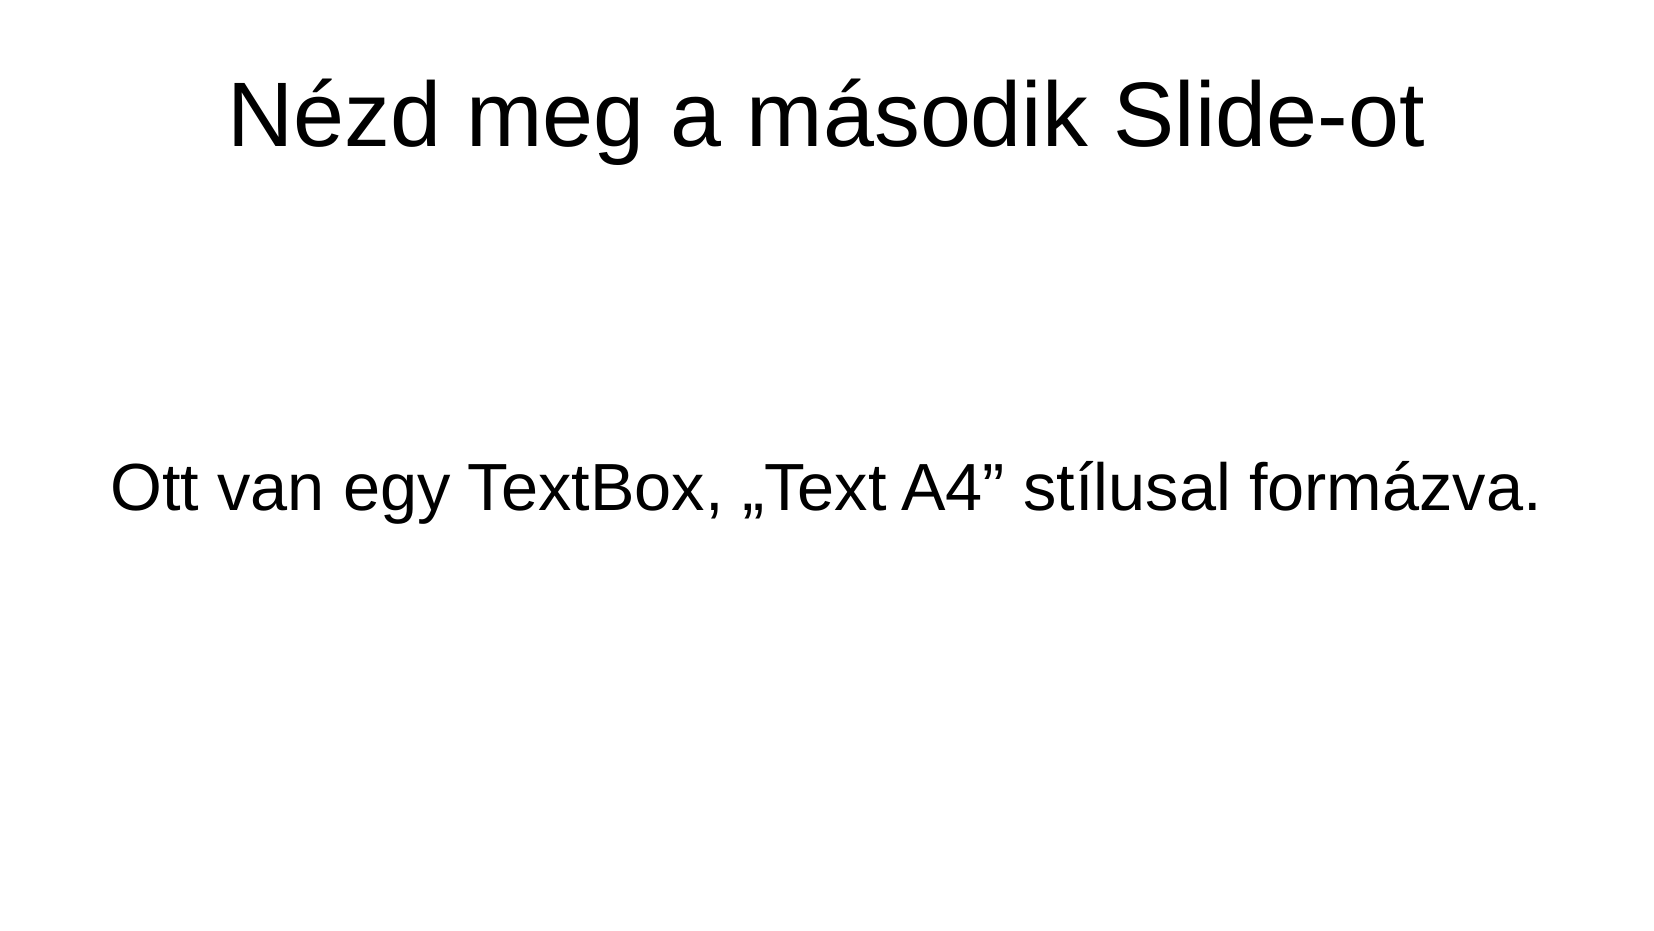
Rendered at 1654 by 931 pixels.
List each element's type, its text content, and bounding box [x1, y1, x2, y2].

subtitle Ott van egy TextBox, „Text A4” stílusal formázva. [82, 217, 1571, 758]
title Nézd meg a második Slide-ot [82, 37, 1571, 193]
